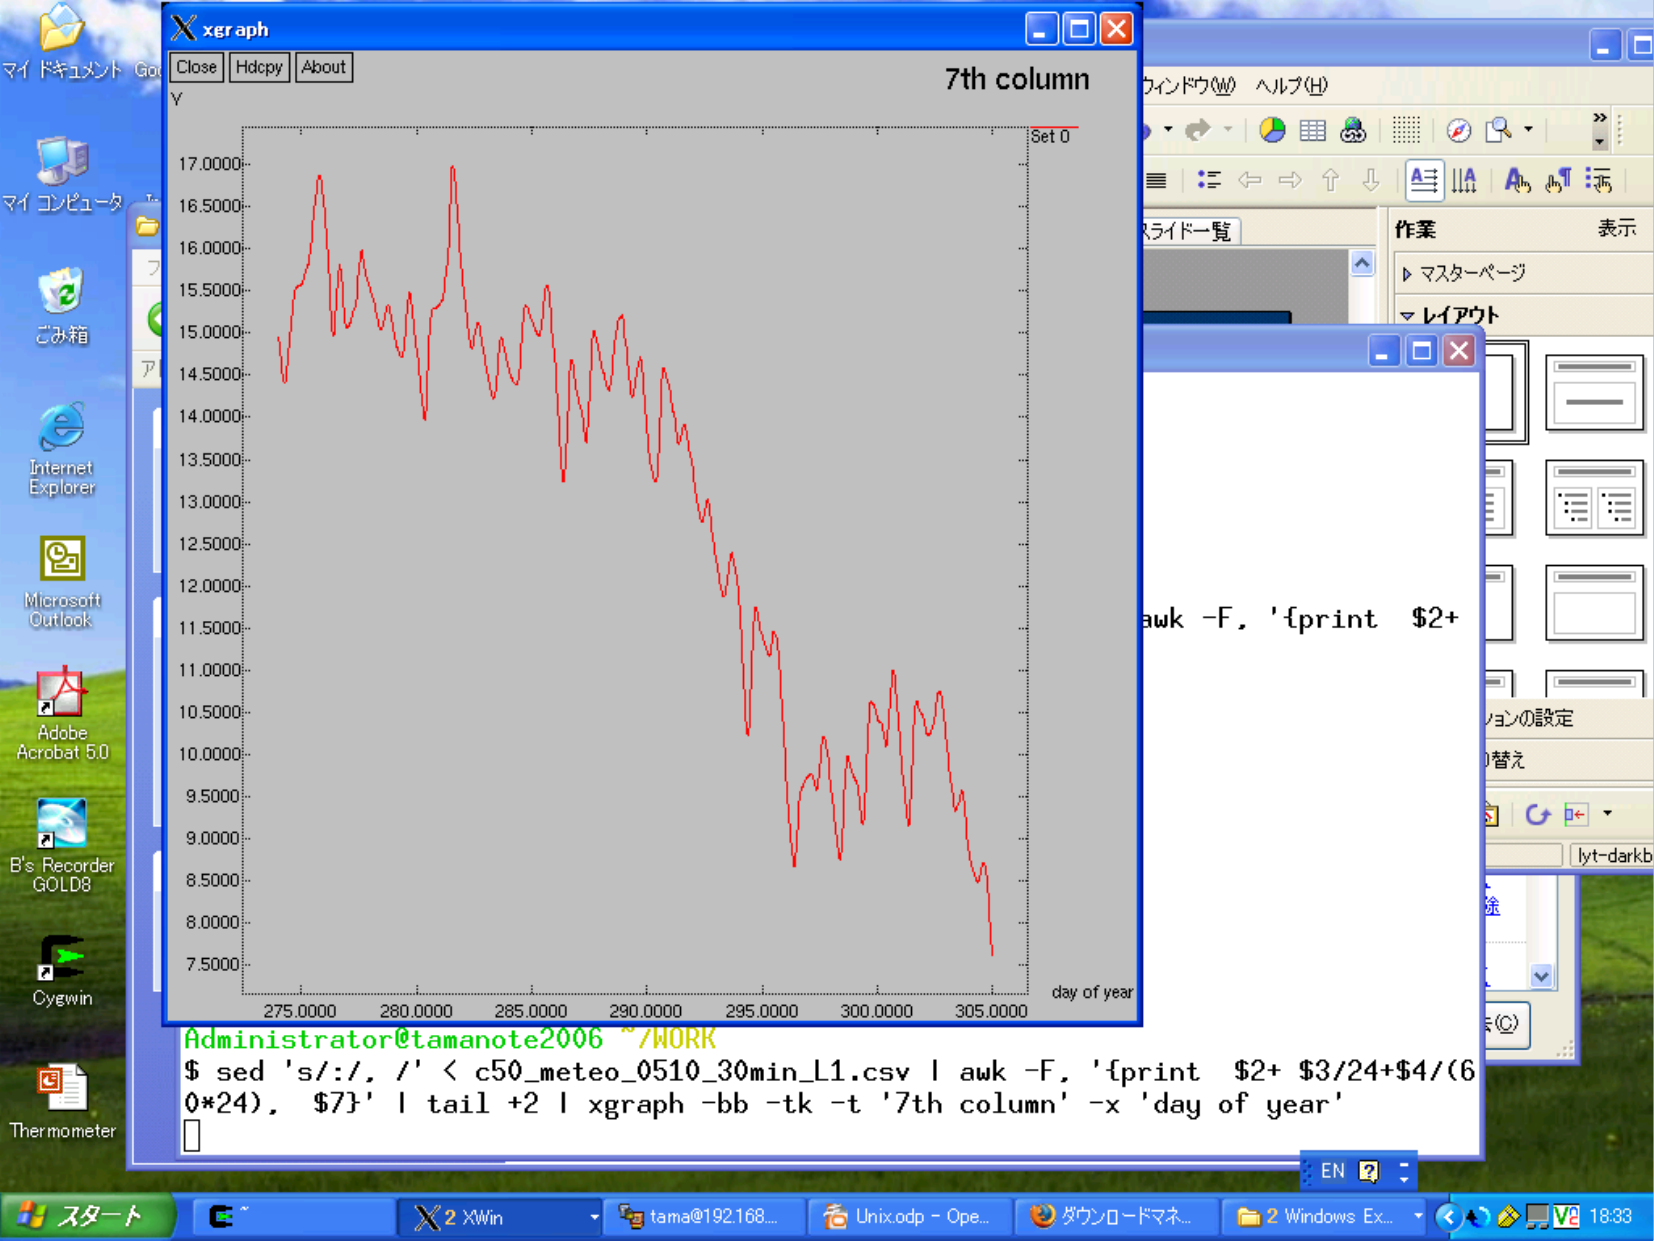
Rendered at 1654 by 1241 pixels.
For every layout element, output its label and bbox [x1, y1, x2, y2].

picture [0, 0, 1654, 1241]
text_box [708, 118, 739, 183]
